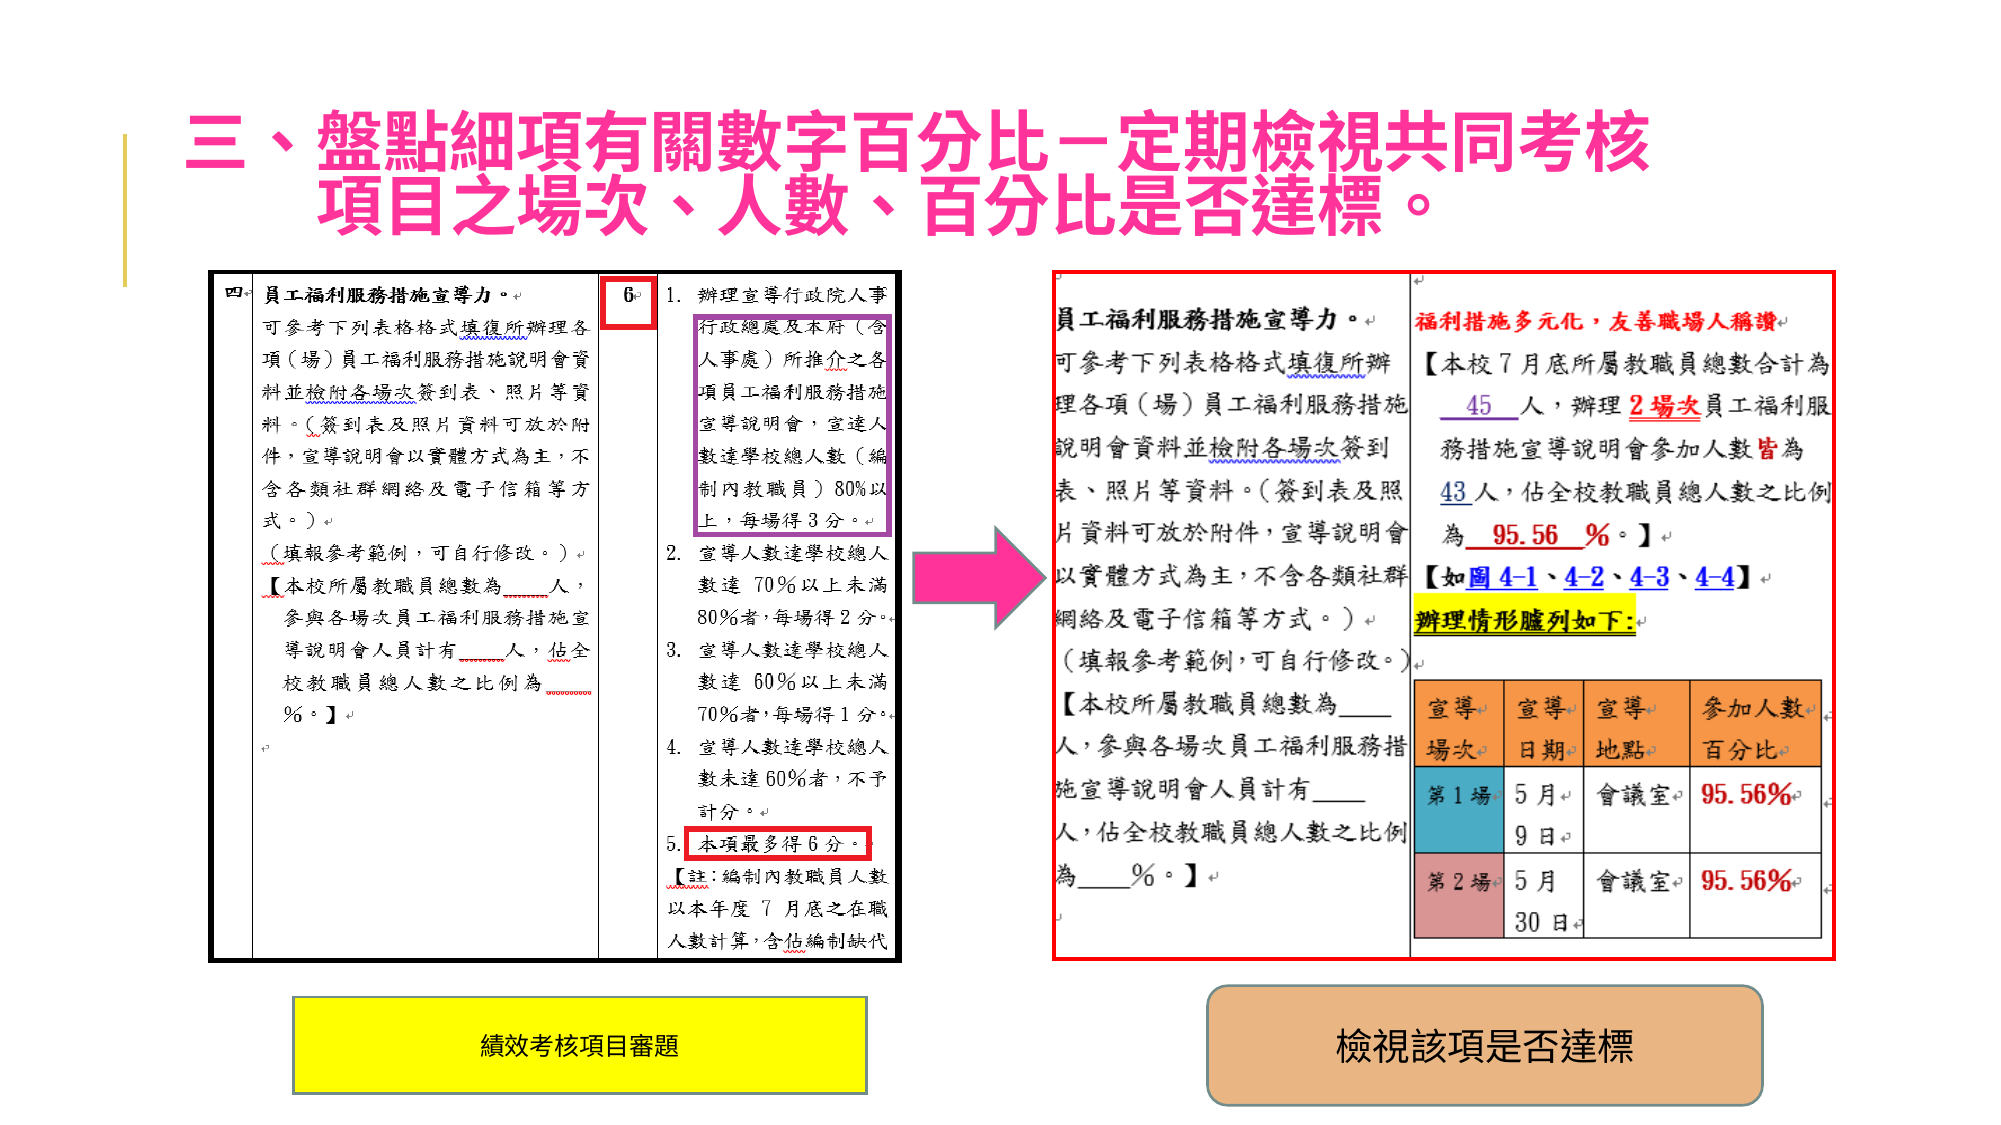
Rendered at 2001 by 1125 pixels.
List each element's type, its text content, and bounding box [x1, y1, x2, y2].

text_box 績效考核項目審題 [293, 997, 867, 1094]
text_box [913, 528, 1046, 628]
title 三、盤點細項有關數字百分比－定期檢視共同考核 項目之場次、人數、百分比是否達標。 [167, 96, 1763, 342]
picture [1056, 274, 1832, 957]
picture [212, 274, 897, 959]
text_box 檢視該項是否達標 [1207, 985, 1763, 1106]
